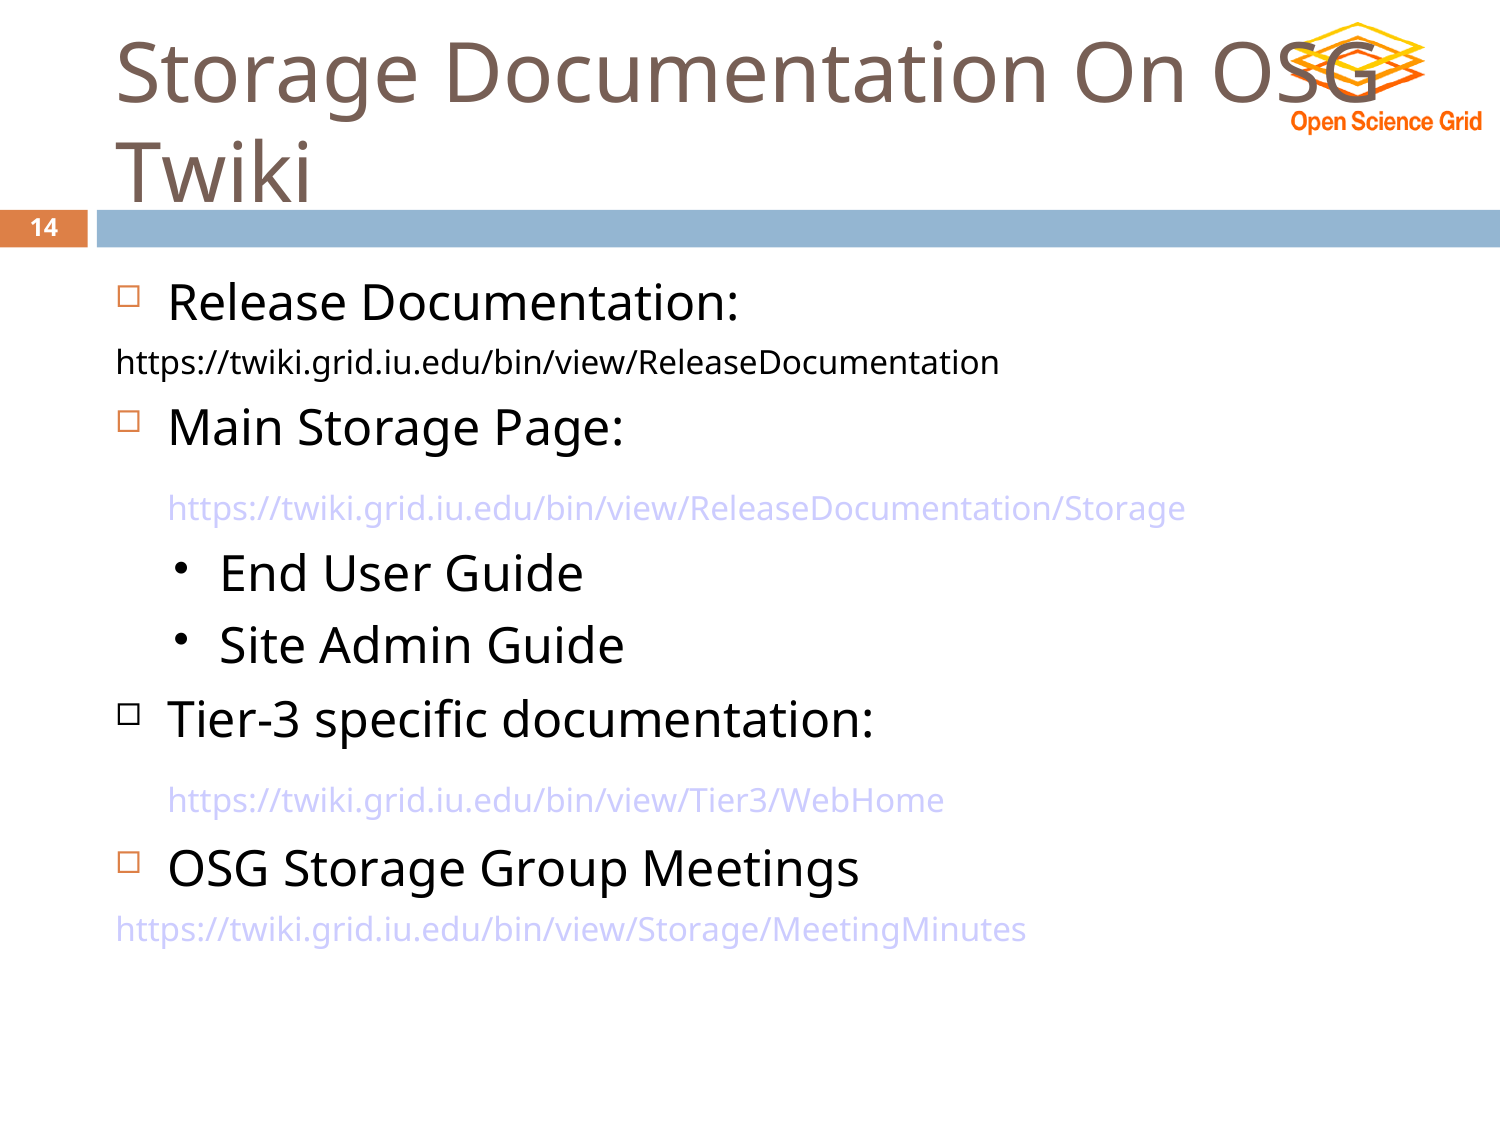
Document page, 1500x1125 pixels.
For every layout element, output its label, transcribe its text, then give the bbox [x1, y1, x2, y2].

text_box Storage Documentation On OSG Twiki [100, 11, 1439, 227]
picture [1271, 0, 1500, 152]
text_box <number> [0, 208, 88, 249]
text_box Release Documentation: https://twiki.grid.iu.edu/bin/view/ReleaseDocumentation Main Storage Page: https://twiki.grid.iu.edu/bin/view/ReleaseDocumentation/Storage End User Guide Site Admin Guide Tier-3 specific documentation: https://twiki.grid.iu.edu/bin/view/Tier3/WebHome OSG Storage Group Meetings https://twiki.grid.iu.edu/bin/view/Storage/MeetingMinutes [100, 262, 1439, 1008]
